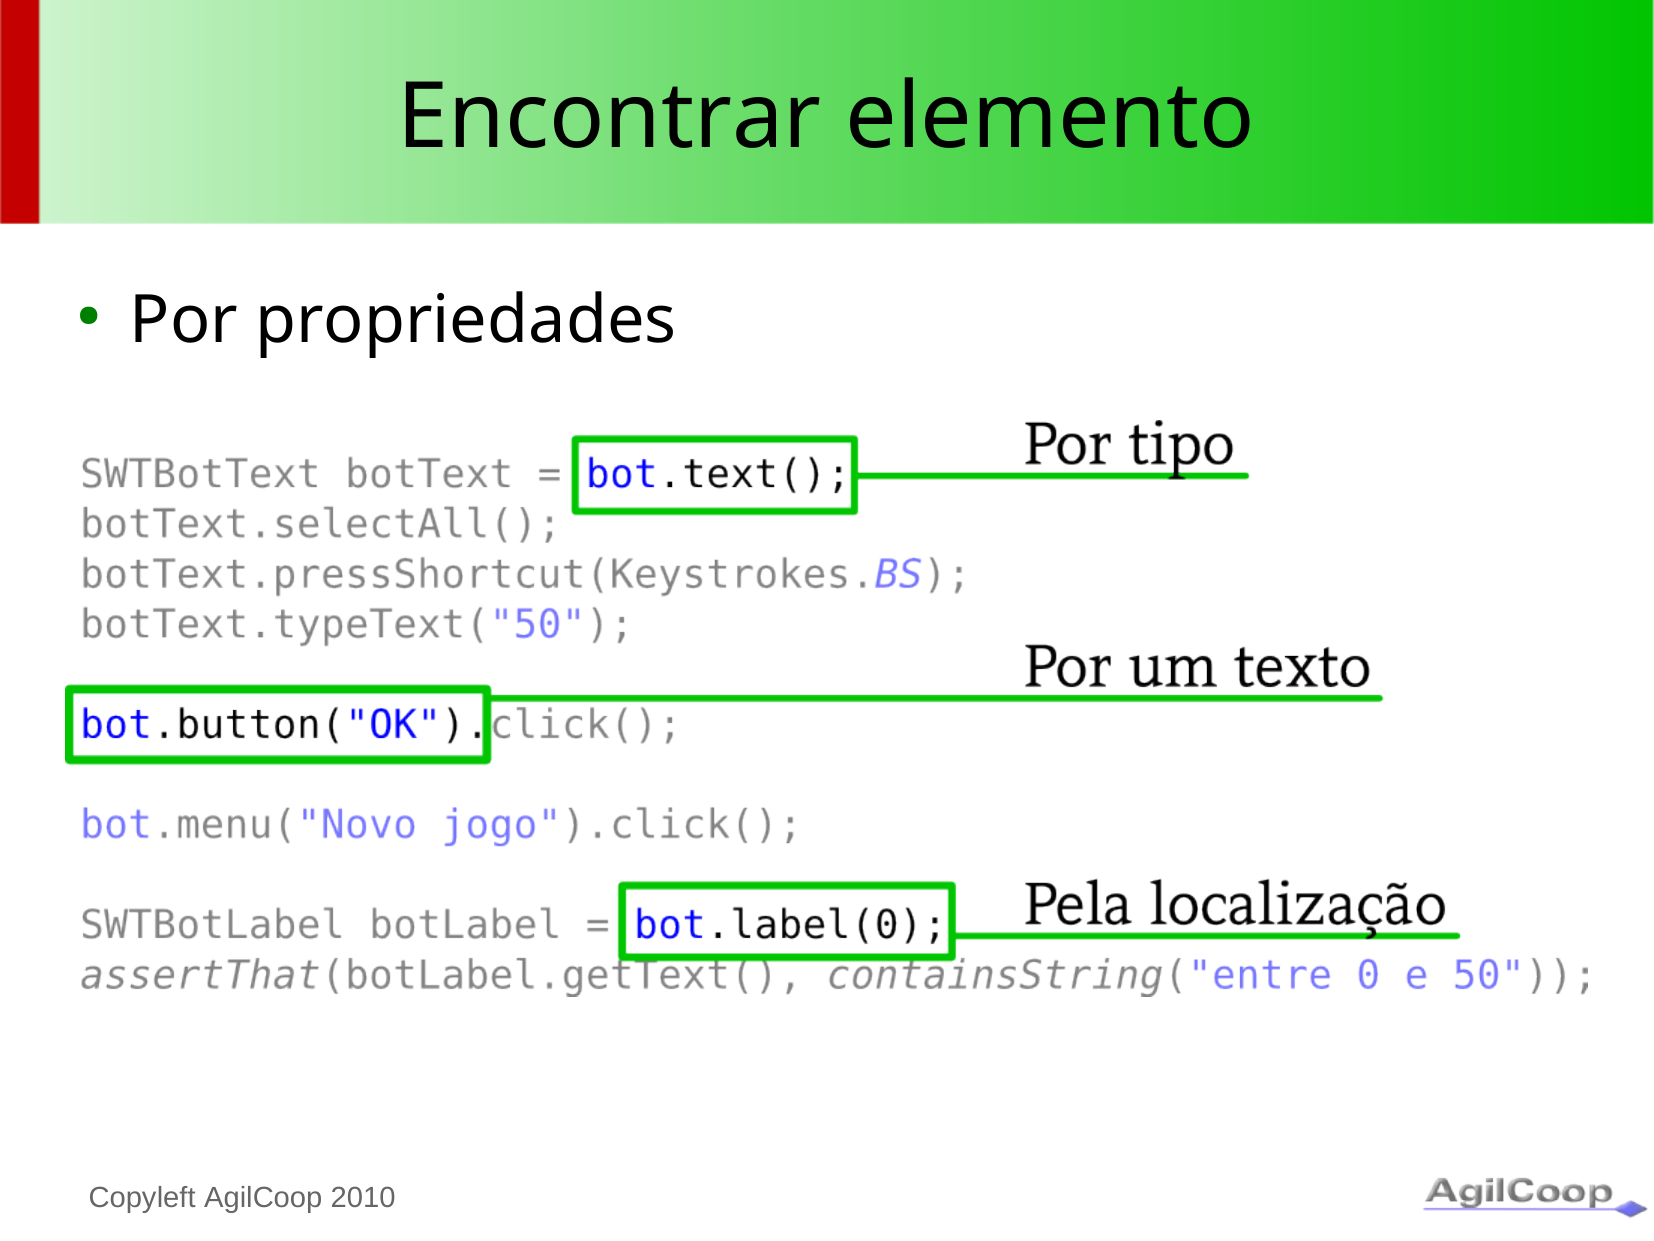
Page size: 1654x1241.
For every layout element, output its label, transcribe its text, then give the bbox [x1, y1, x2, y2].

picture [0, 0, 1654, 1241]
title Encontrar elemento [82, 8, 1571, 216]
list Por propriedades [59, 271, 1607, 1108]
